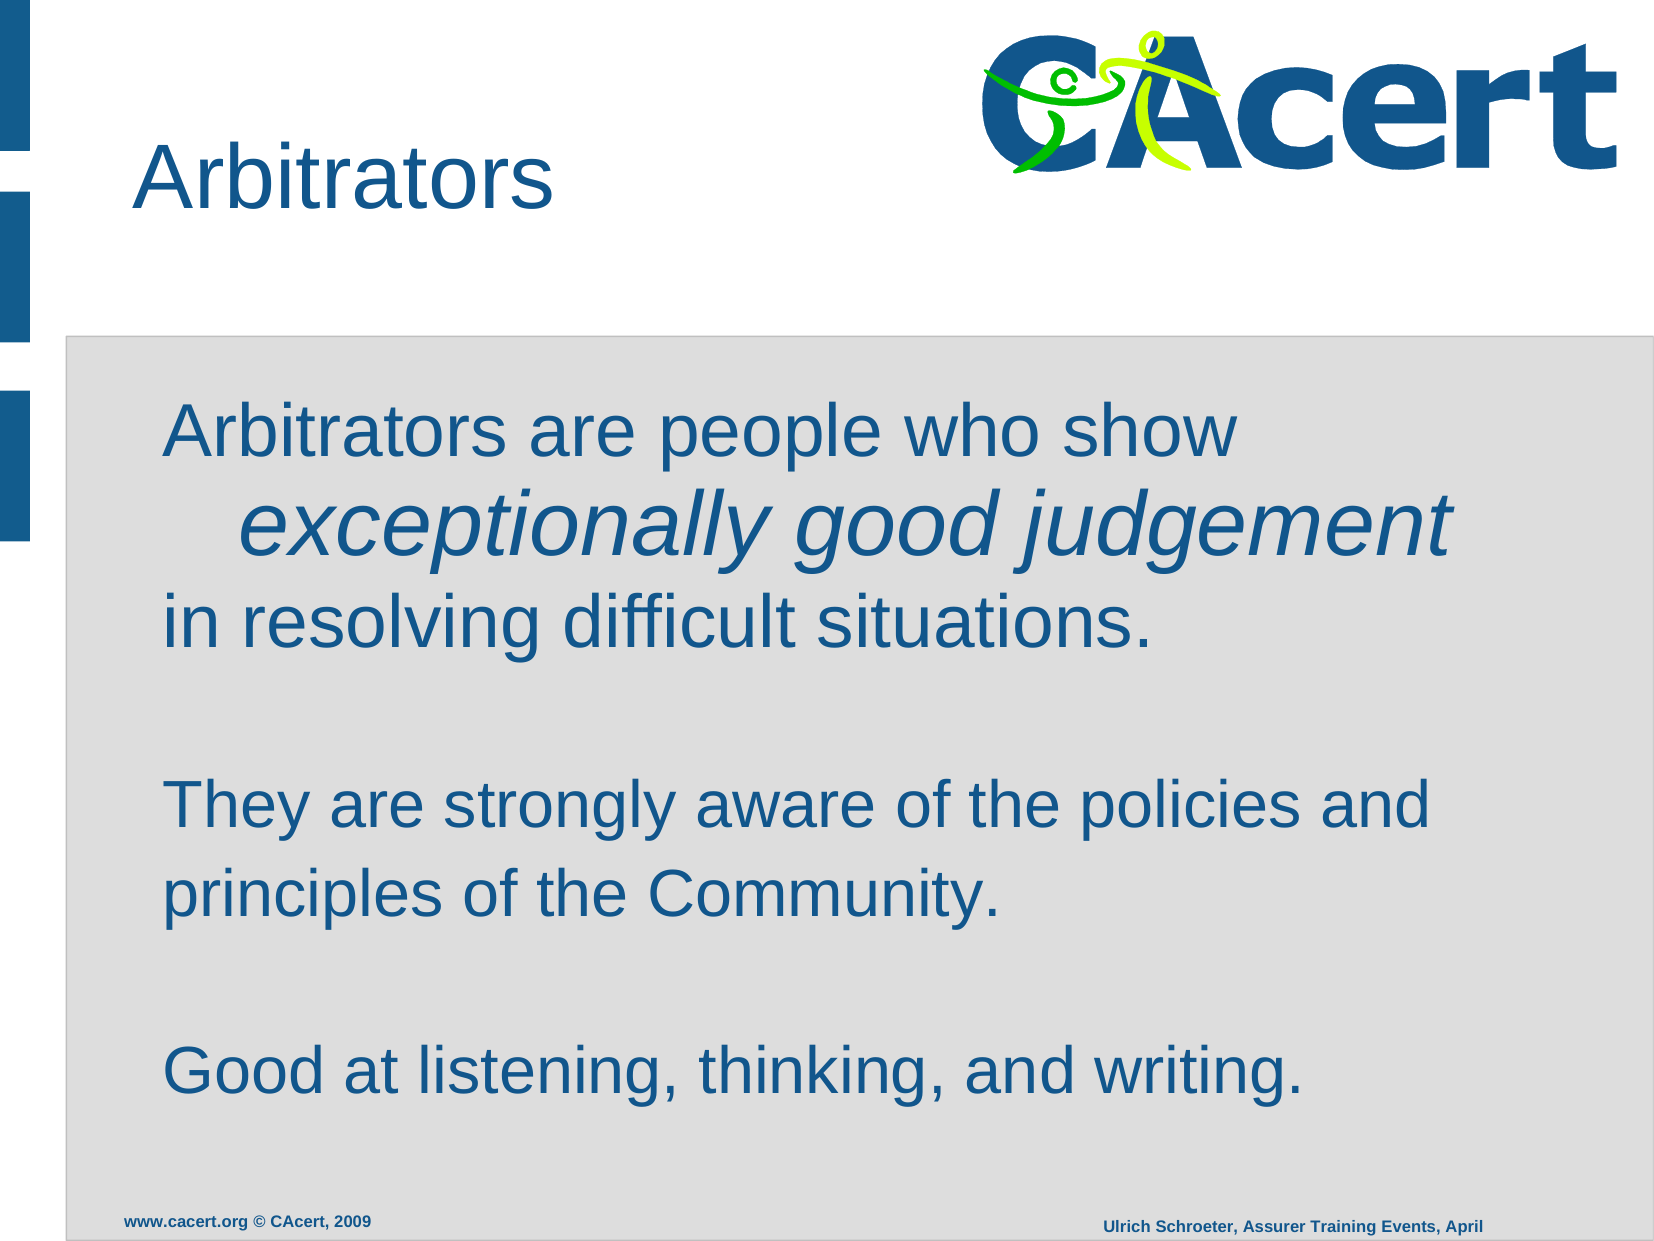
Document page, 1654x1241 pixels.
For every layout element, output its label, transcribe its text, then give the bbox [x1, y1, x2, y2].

text_box Arbitrators [118, 118, 572, 239]
text_box Arbitrators are people who show exceptionally good judgement in resolving difficult situations. They are strongly aware of the policies and principles of the Community. Good at listening, thinking, and writing. [147, 376, 1626, 1119]
